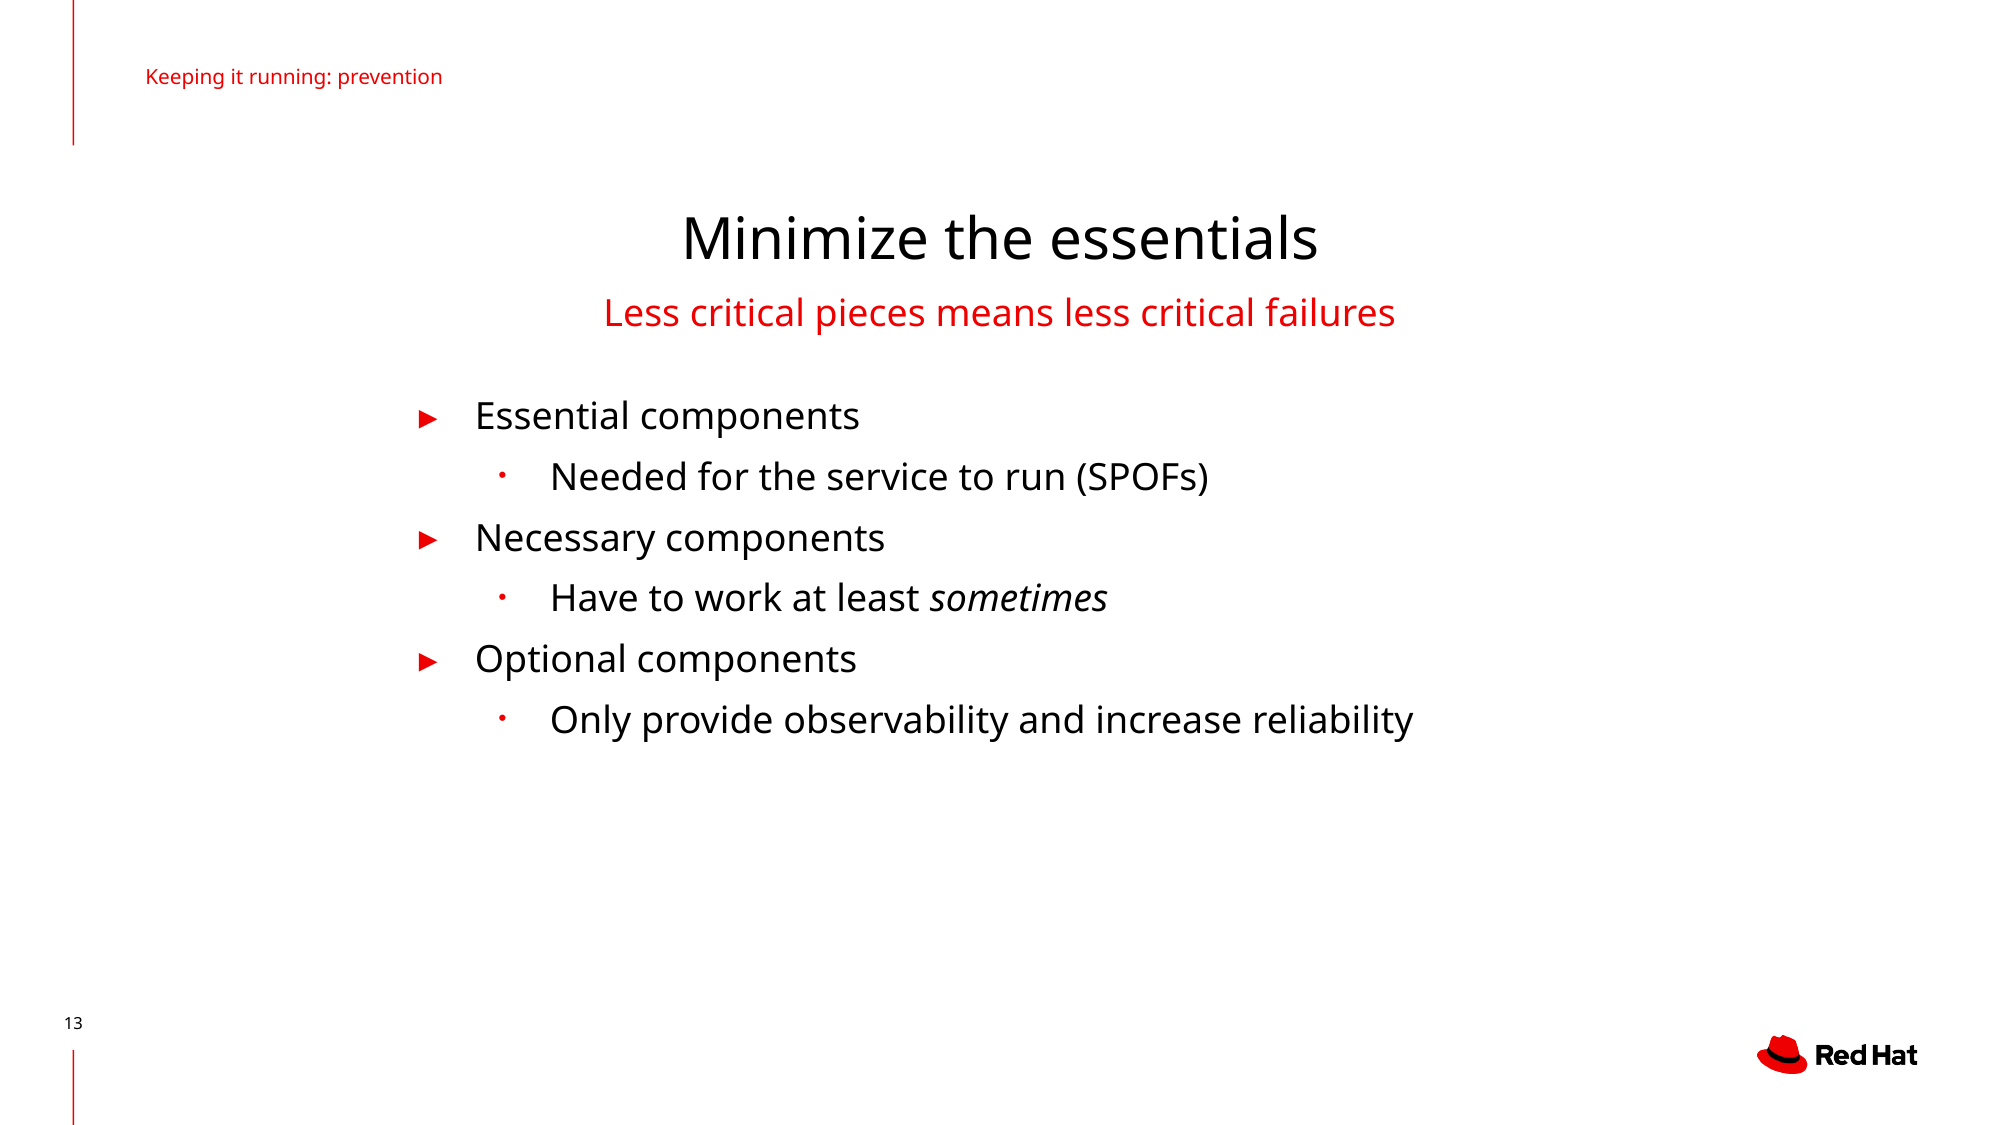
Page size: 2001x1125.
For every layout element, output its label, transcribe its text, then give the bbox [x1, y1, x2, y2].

list Essential components Needed for the service to run (SPOFs) Necessary components Have to work at least sometimes Optional components Only provide observability and increase reliability [399, 376, 1600, 979]
subtitle Keeping it running: prevention [73, 9, 919, 143]
subtitle Less critical pieces means less critical failures [145, 271, 1855, 320]
slide_number <number> [13, 1012, 134, 1036]
picture [1757, 1035, 1918, 1074]
title Minimize the essentials [145, 180, 1855, 271]
